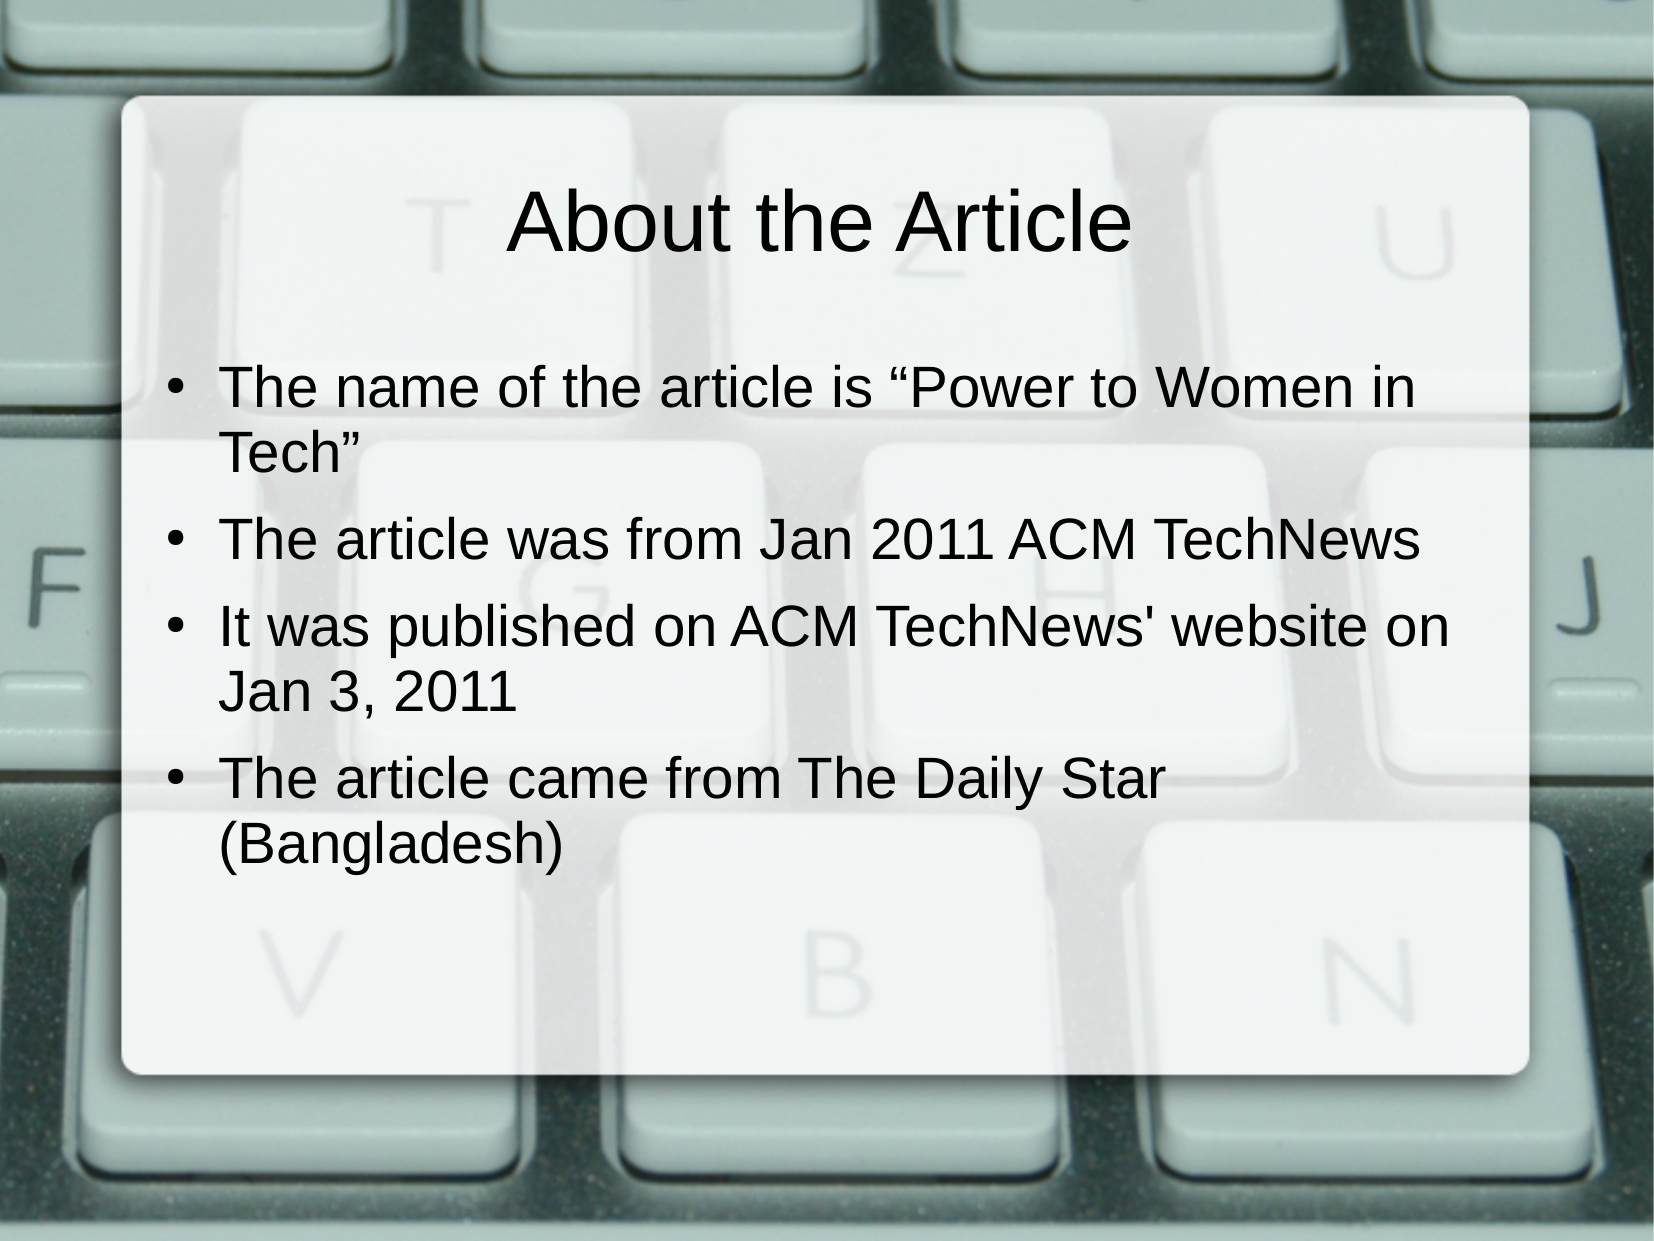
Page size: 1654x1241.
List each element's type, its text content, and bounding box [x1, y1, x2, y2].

picture [0, 0, 1654, 1241]
list The name of the article is “Power to Women in Tech” The article was from Jan 2011 ACM TechNews It was published on ACM TechNews' website on Jan 3, 2011 The article came from The Daily Star (Bangladesh) [147, 354, 1506, 1063]
title About the Article [135, 117, 1506, 325]
